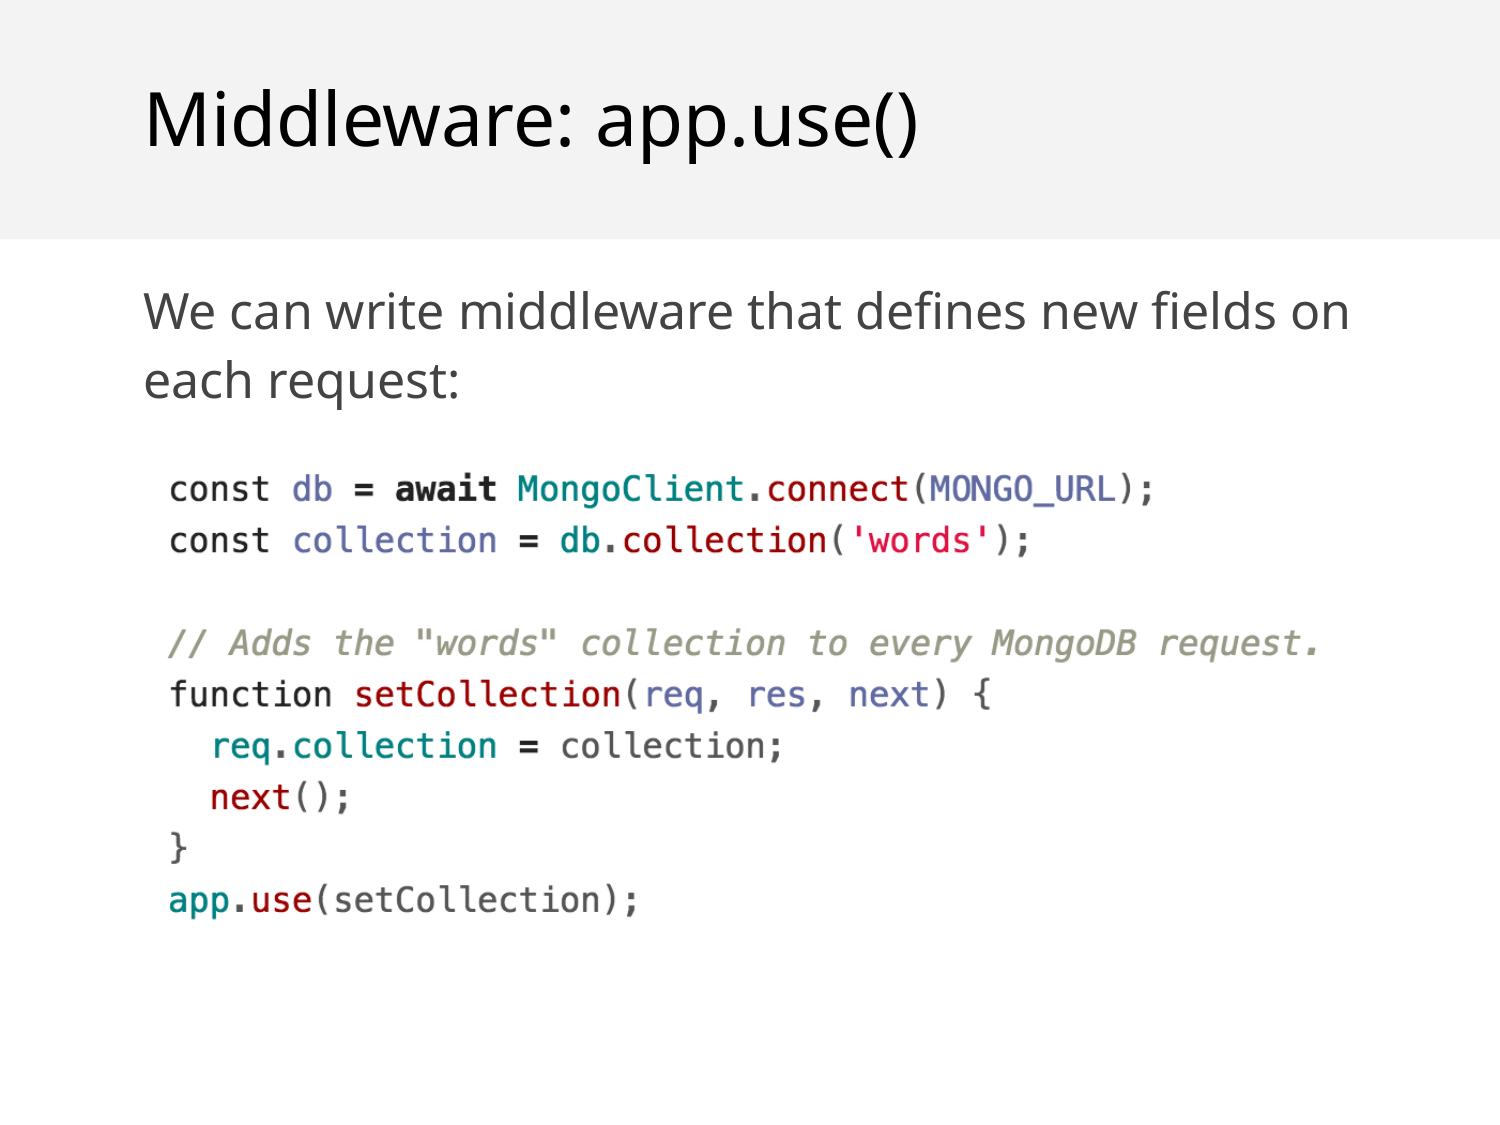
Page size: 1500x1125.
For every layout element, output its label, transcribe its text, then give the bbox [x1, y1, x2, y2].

list We can write middleware that defines new fields on each request: [128, 255, 1372, 651]
picture [107, 471, 1329, 934]
title Middleware: app.use() [128, 56, 1372, 183]
